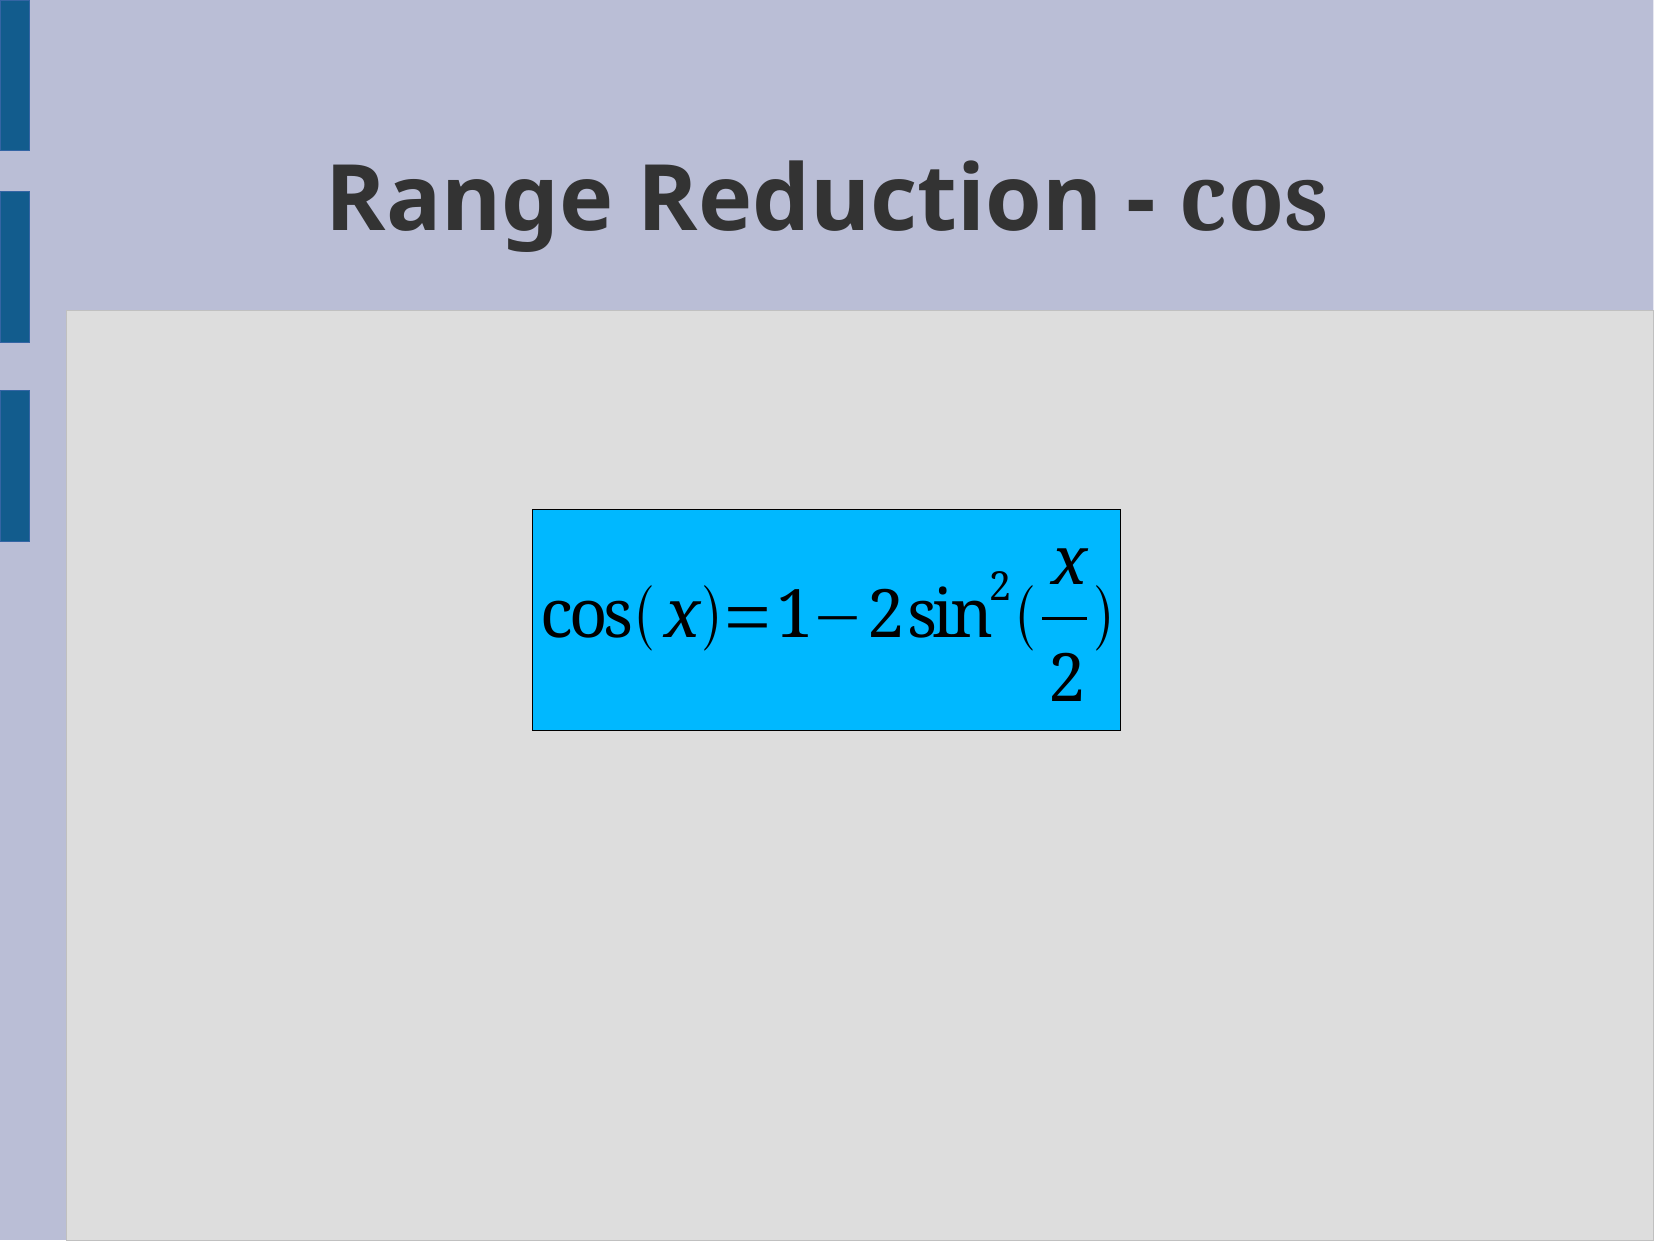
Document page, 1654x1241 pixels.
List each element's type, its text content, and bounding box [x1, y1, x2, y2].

chart [532, 509, 1121, 731]
title Range Reduction - cos [121, 91, 1534, 299]
